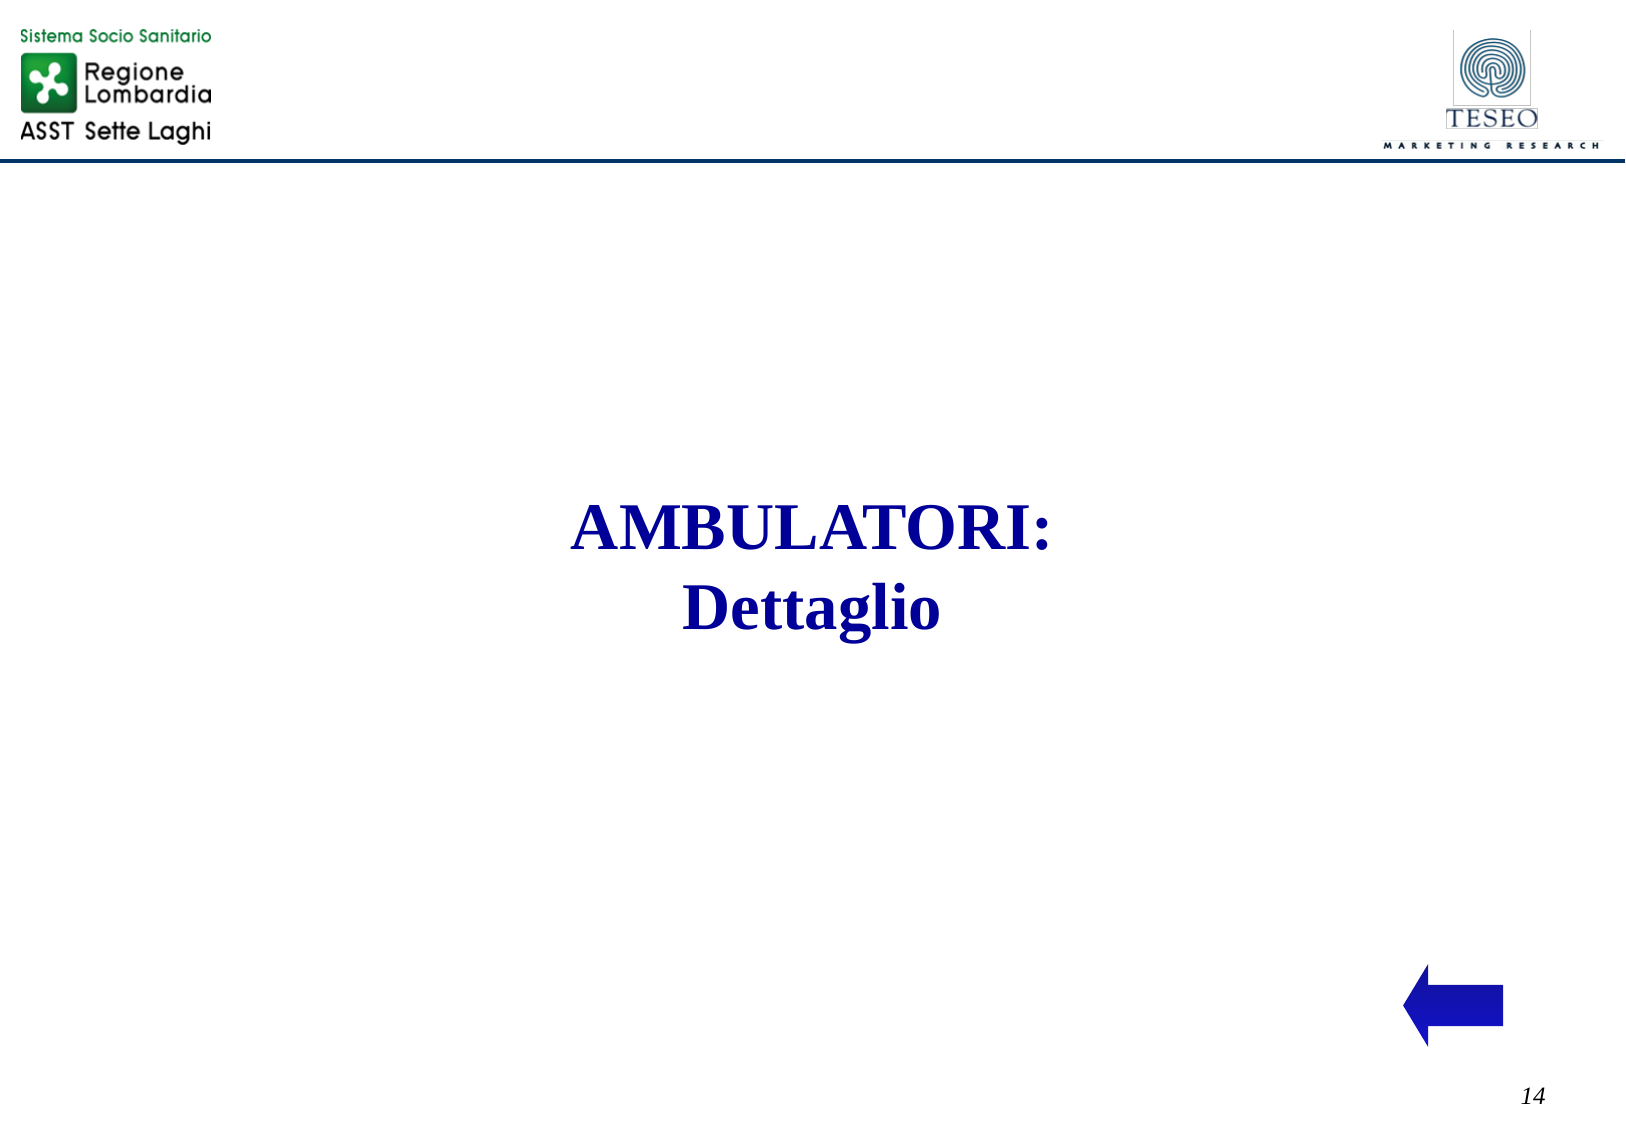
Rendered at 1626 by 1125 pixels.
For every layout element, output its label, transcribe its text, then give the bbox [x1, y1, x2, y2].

picture [21, 26, 211, 148]
picture [1381, 30, 1604, 149]
text_box [1403, 964, 1504, 1047]
text_box AMBULATORI: Dettaglio [121, 469, 1504, 657]
